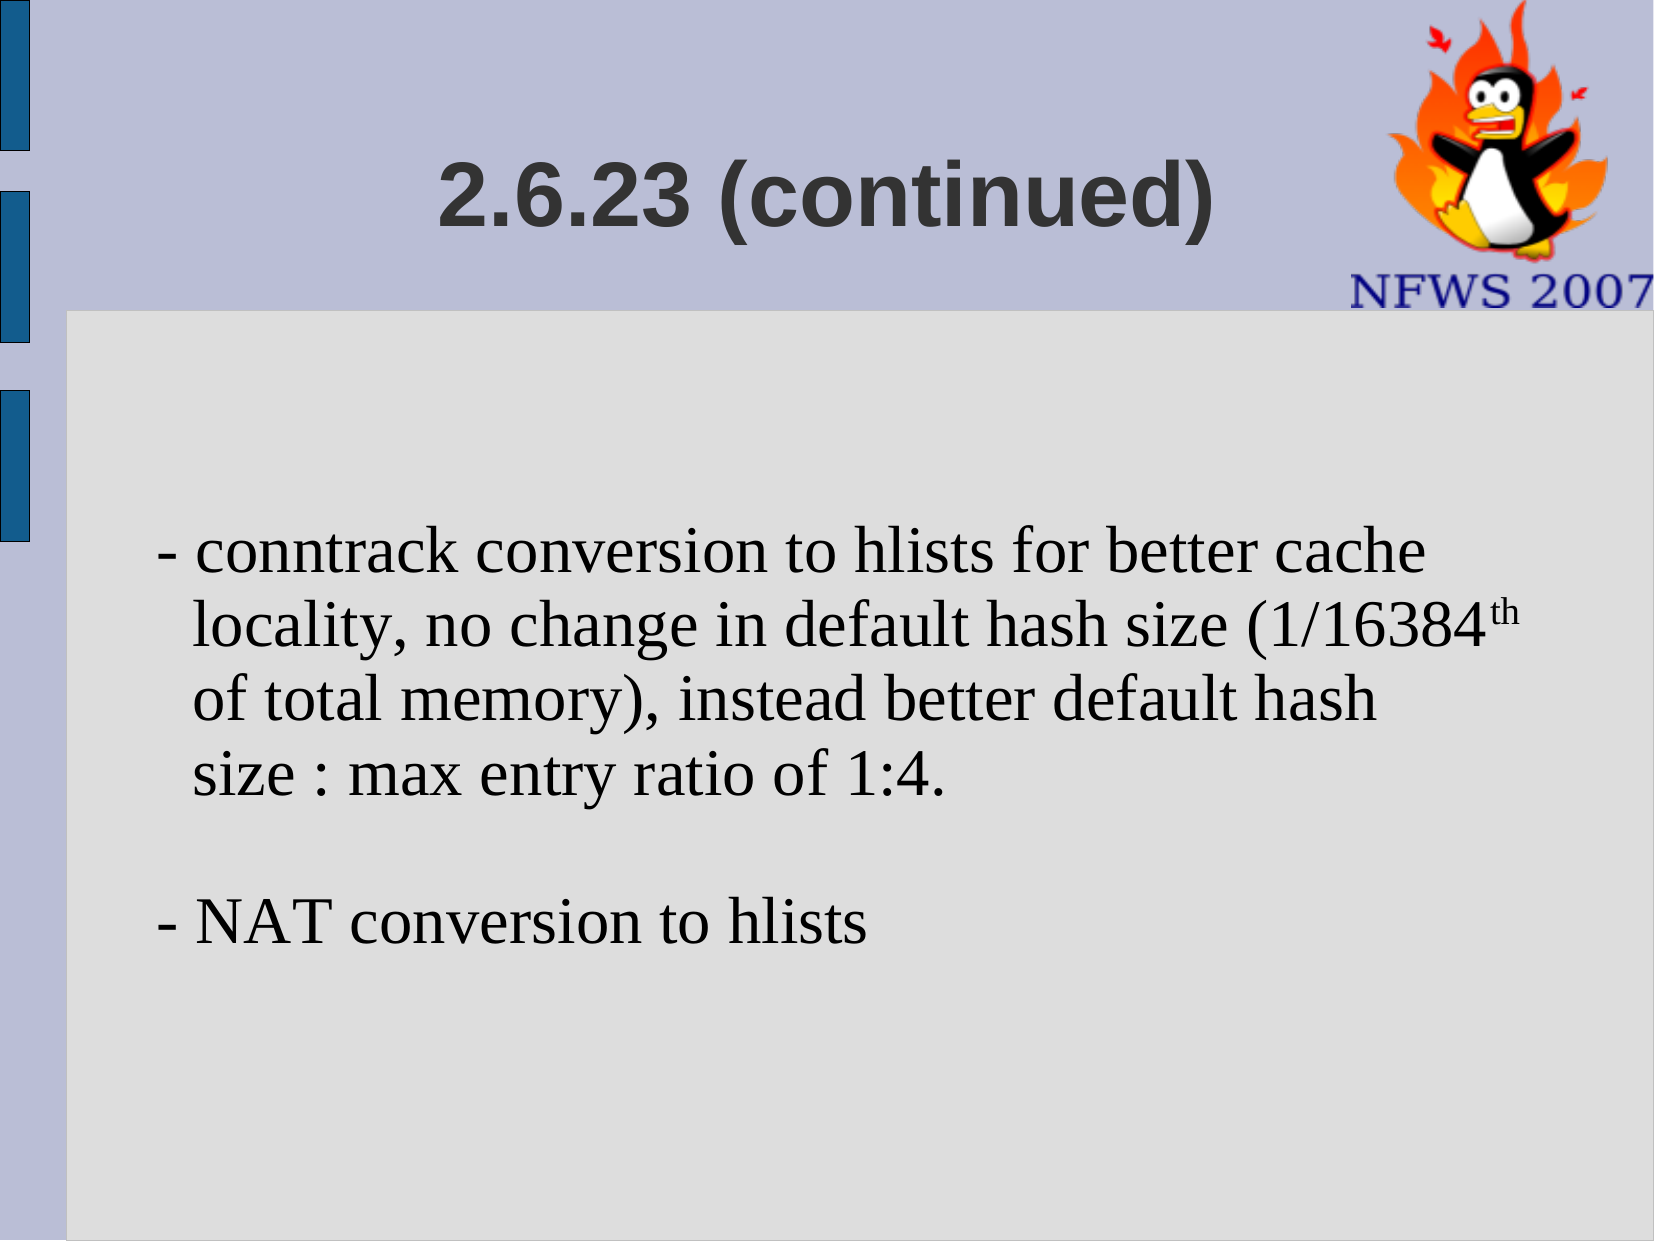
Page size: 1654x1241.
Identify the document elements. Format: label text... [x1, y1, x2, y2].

title 2.6.23 (continued) [121, 98, 1351, 291]
picture [1351, 0, 1654, 308]
subtitle - conntrack conversion to hlists for better cache locality, no change in default hash size (1/16384th of total memory), instead better default hash size : max entry ratio of 1:4. - NAT conversion to hlists [121, 352, 1534, 1119]
